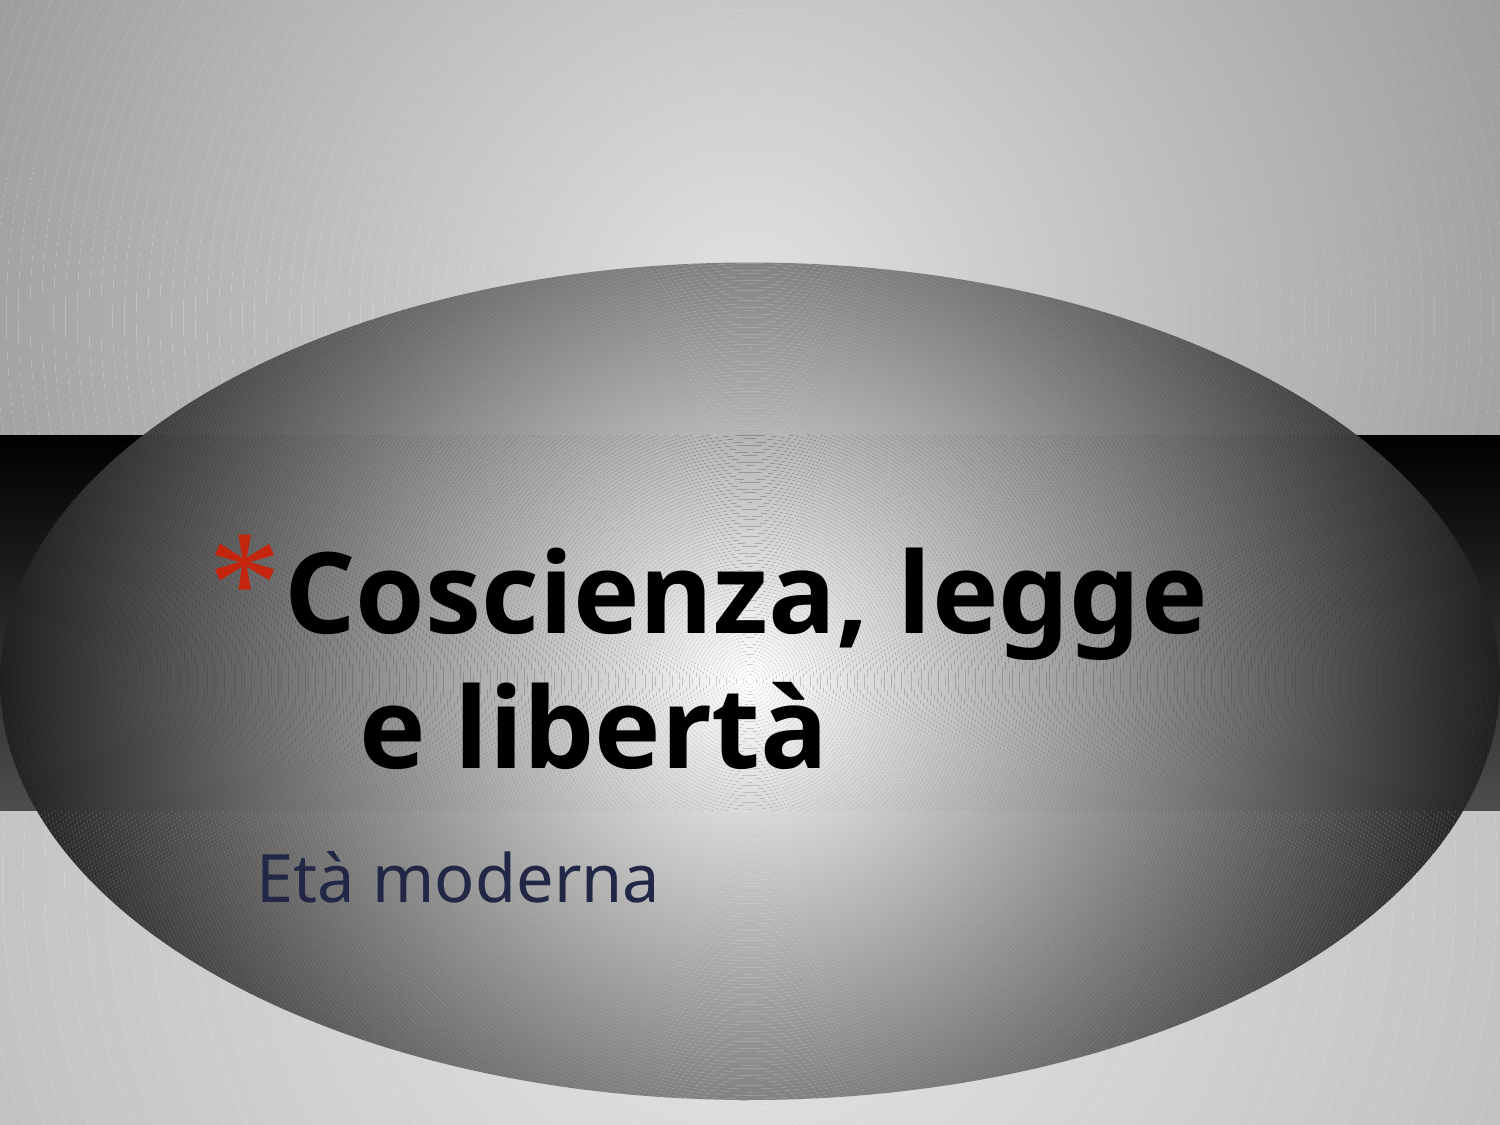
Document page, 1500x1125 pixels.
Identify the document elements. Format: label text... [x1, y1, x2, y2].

title Coscienza, legge e libertà [134, 513, 1312, 808]
subtitle Età moderna [241, 828, 1167, 974]
